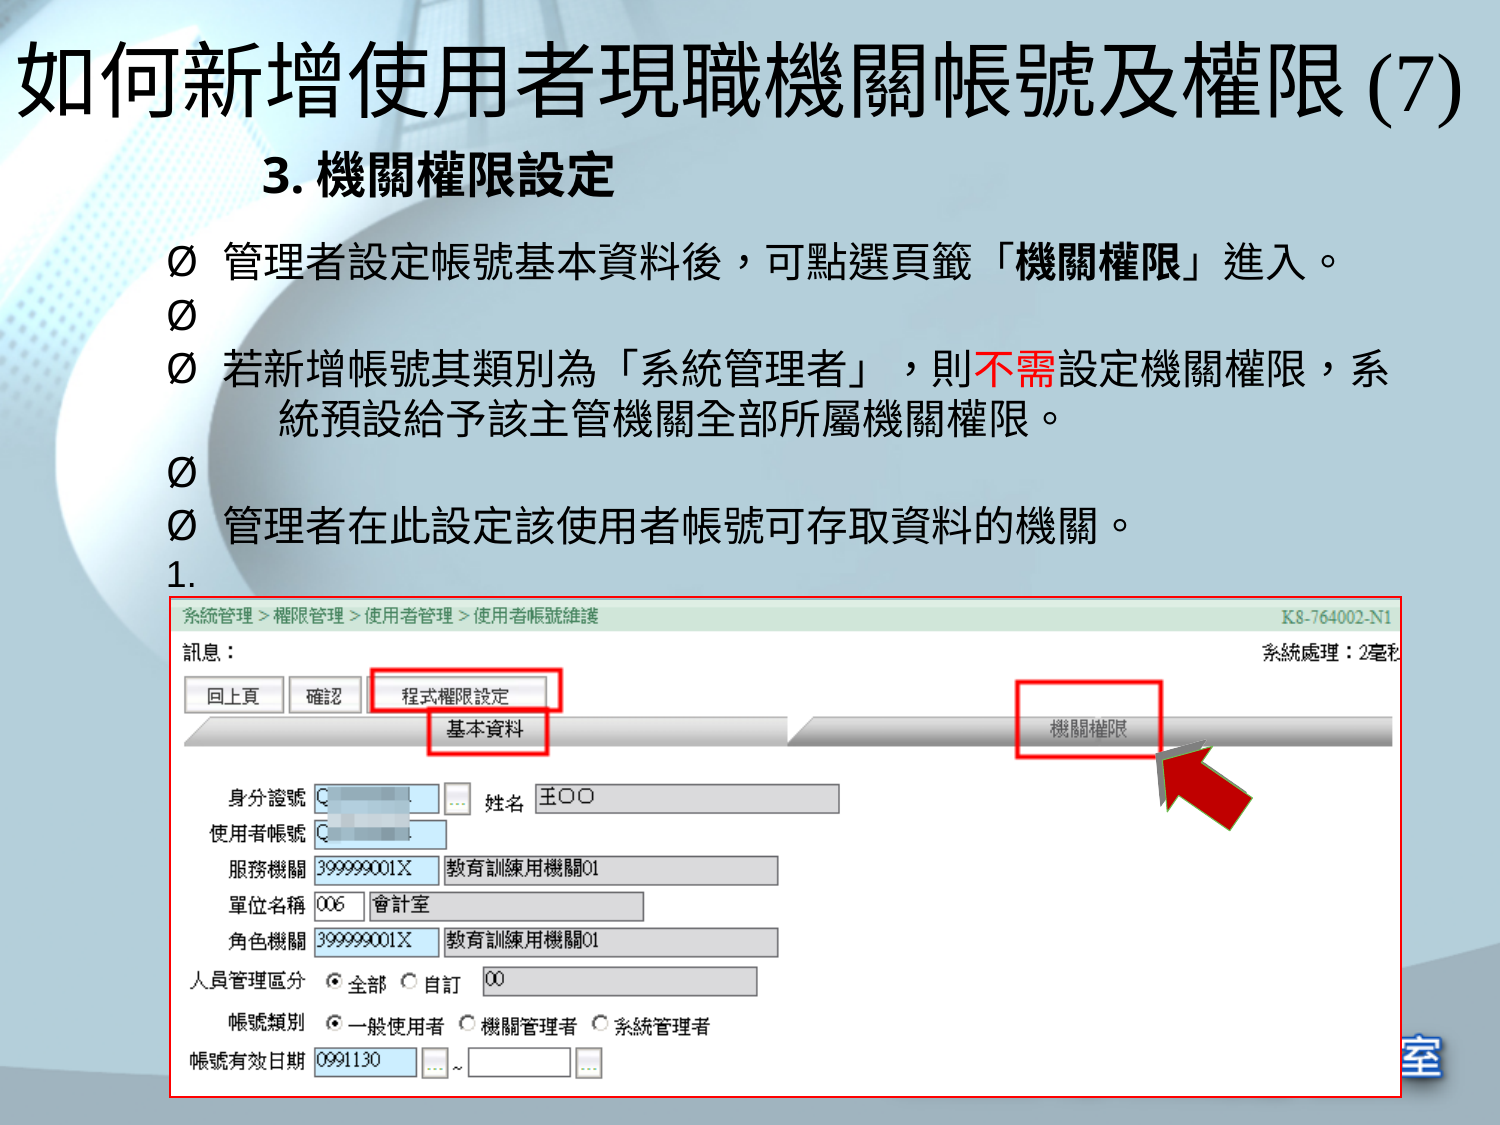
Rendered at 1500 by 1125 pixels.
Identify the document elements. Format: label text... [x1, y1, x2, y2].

picture [171, 647, 1400, 1097]
text_box 管理者設定帳號基本資料後，可點選頁籤「機關權限」進入。 若新增帳號其類別為「系統管理者」，則不需設定機關權限，系統預設給予該主管機關全部所屬機關權限。 管理者在此設定該使用者帳號可存取資料的機關。 [151, 228, 1438, 647]
text_box [1162, 746, 1253, 831]
text_box 3.機關權限設定 [0, 118, 632, 263]
title 如何新增使用者現職機關帳號及權限(7) [0, 0, 1500, 158]
